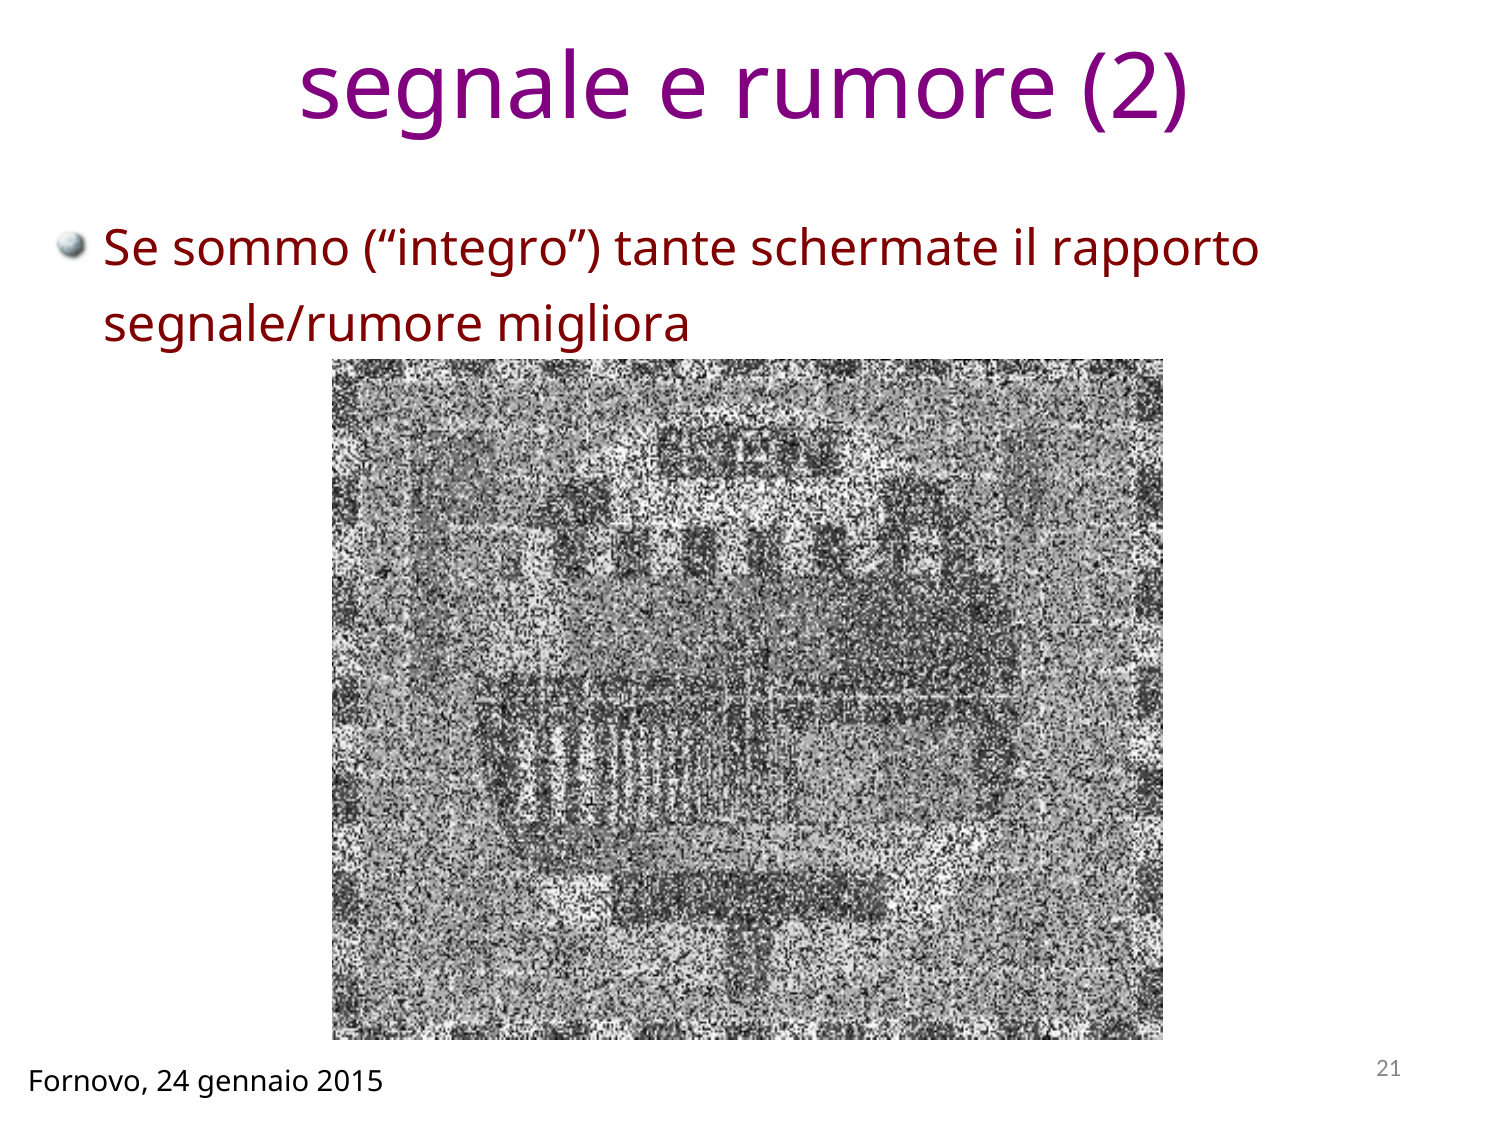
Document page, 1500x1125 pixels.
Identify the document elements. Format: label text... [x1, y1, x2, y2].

title segnale e rumore (2) [34, 25, 1454, 151]
list Se sommo (“integro”) tante schermate il rapporto segnale/rumore migliora [49, 199, 1316, 588]
text_box <numero> [1074, 1042, 1417, 1095]
picture [332, 359, 1163, 1040]
